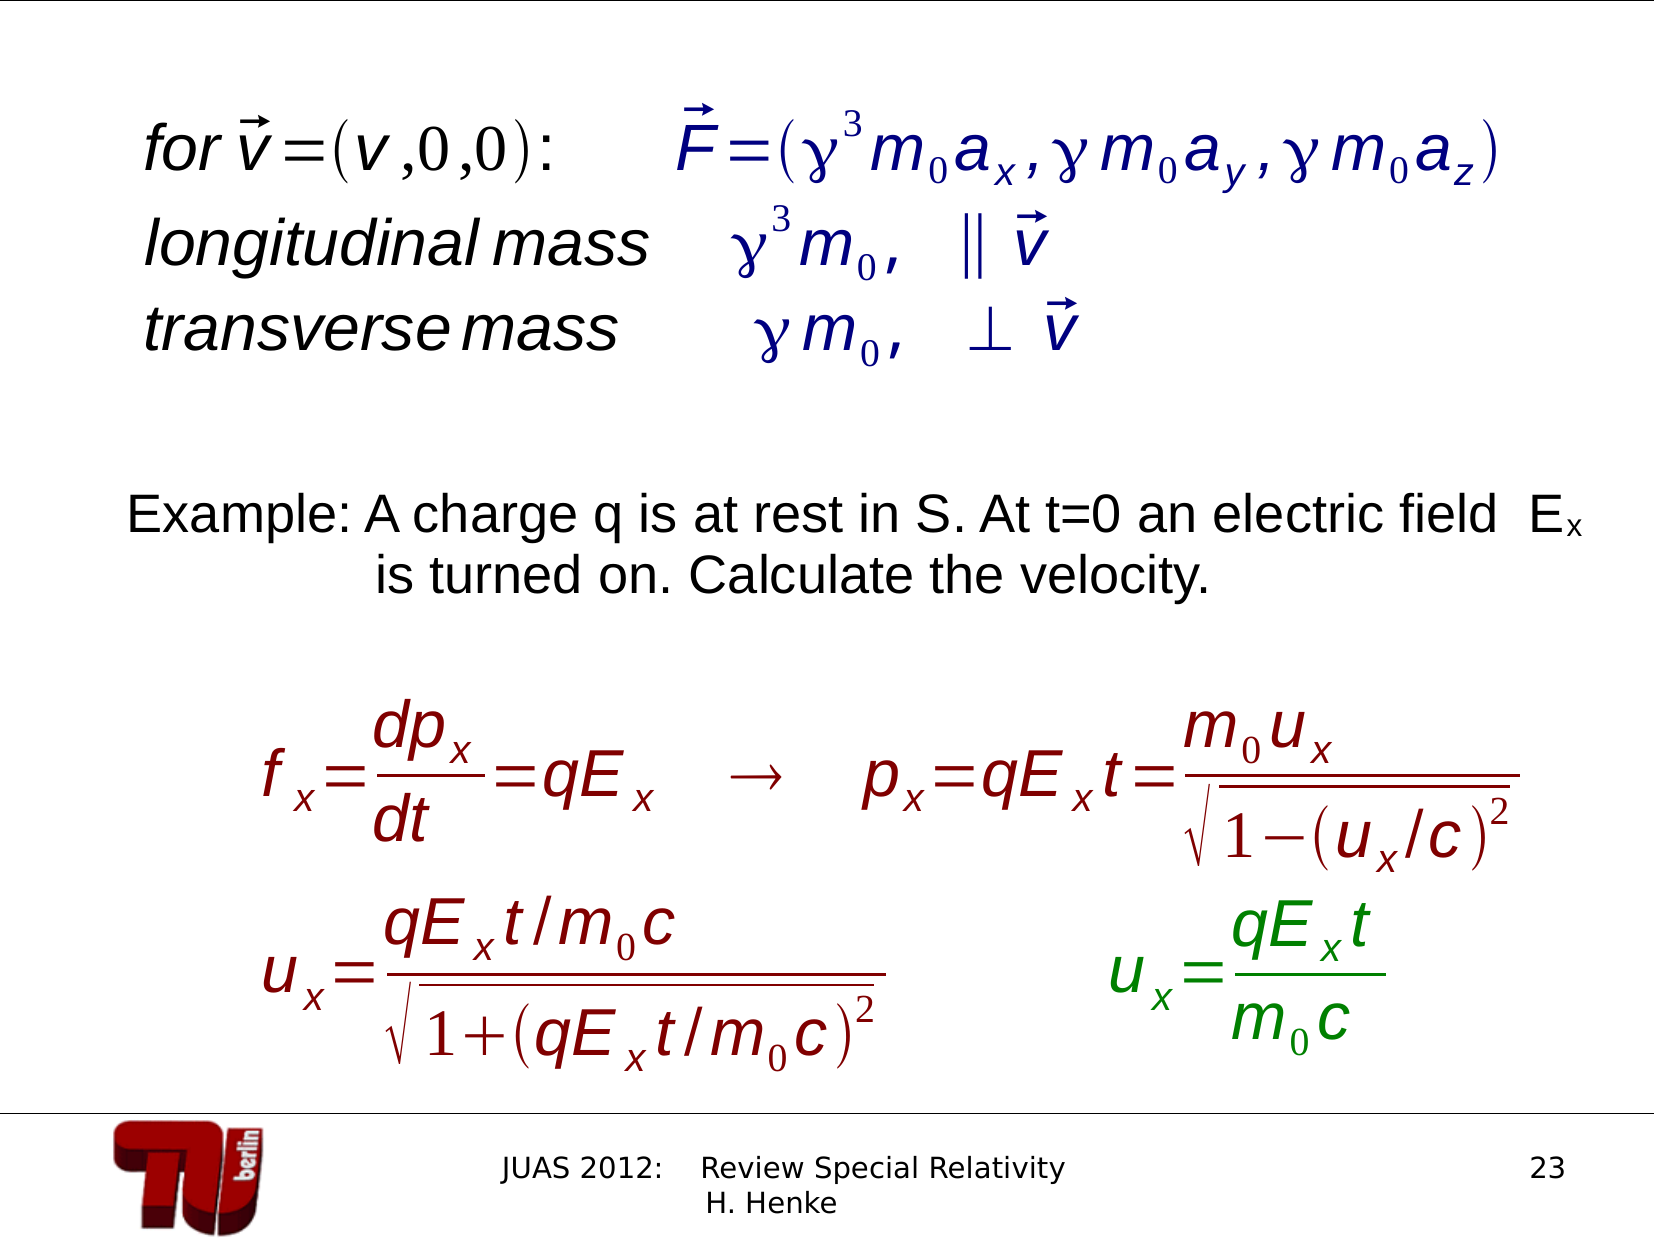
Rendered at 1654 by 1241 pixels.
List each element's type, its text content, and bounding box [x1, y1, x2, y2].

chart [136, 99, 1507, 376]
chart [255, 686, 1530, 1081]
text_box Example: A charge q is at rest in S. At t=0 an electric field Ex is turned on. Calculate the velocity. [111, 476, 1613, 648]
picture [112, 1119, 265, 1238]
